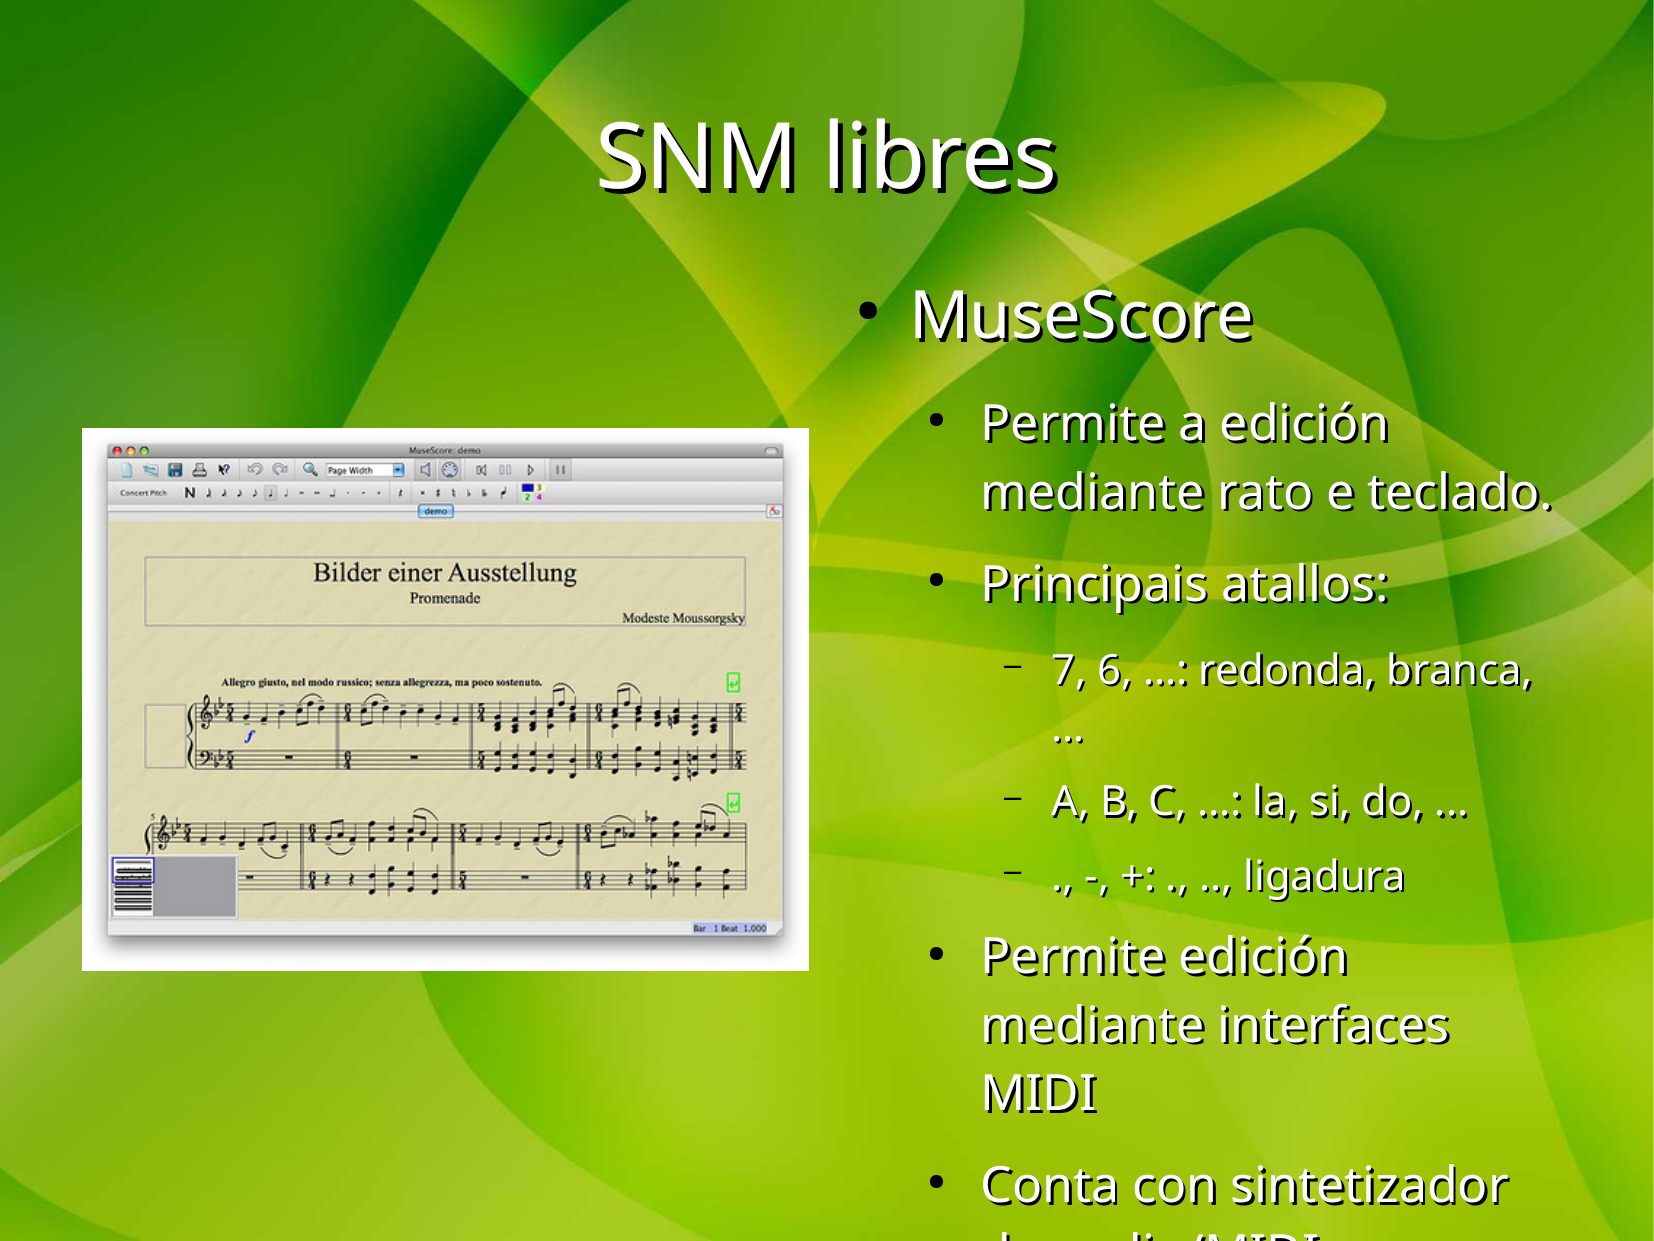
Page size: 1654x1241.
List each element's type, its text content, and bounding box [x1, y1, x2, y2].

title SNM libres [82, 49, 1571, 257]
list MuseScore Permite a edición mediante rato e teclado. Principais atallos: 7, 6, ...: redonda, branca, … A, B, C, ...: la, si, do, ... ., -, +: ., .., ligadura Permite edición mediante interfaces MIDI Conta con sintetizador de audio/MIDI [838, 267, 1565, 1217]
picture [0, 0, 1654, 1241]
